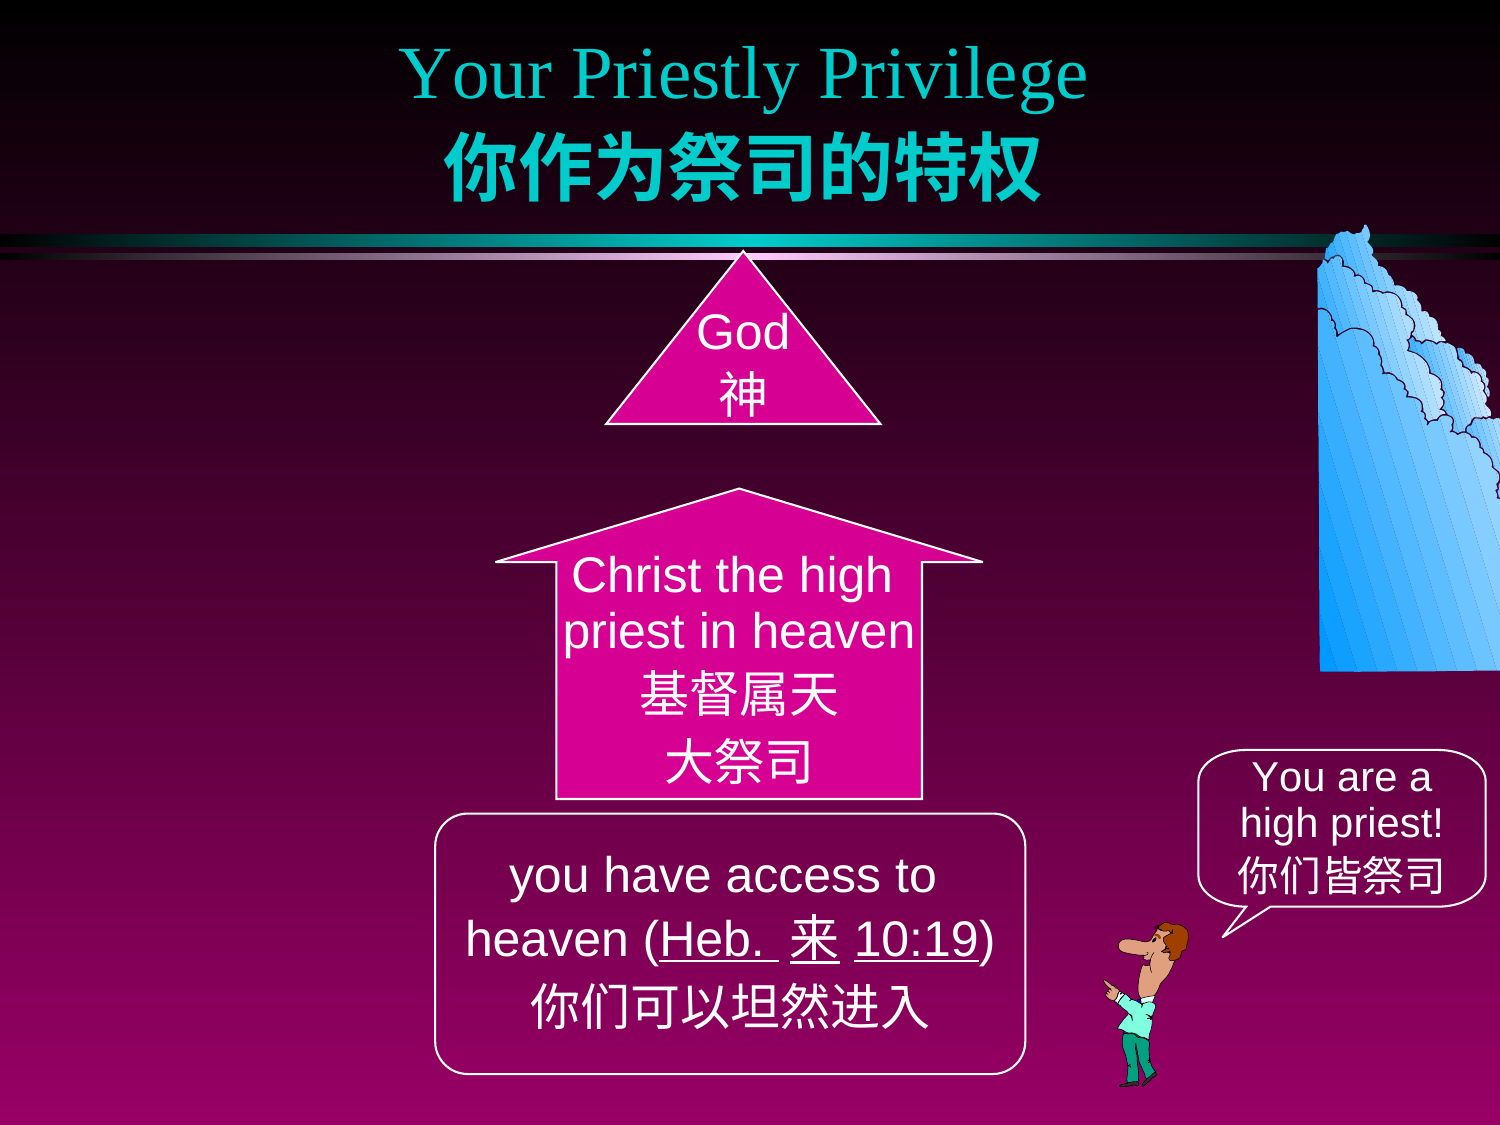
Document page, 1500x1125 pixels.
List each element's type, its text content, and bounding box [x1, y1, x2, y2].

chart [1102, 921, 1190, 1088]
title Your Priestly Privilege 你作为祭司的特权 [99, 37, 1388, 225]
text_box Christ the high priest in heaven 基督属天 大祭司 [495, 488, 983, 800]
text_box you have access to heaven (Heb. 来10:19) 你们可以坦然进入 [435, 813, 1026, 1075]
text_box God 神 [606, 251, 881, 425]
chart [1317, 187, 1500, 672]
text_box You are a high priest! 你们皆祭司 [1198, 749, 1486, 938]
